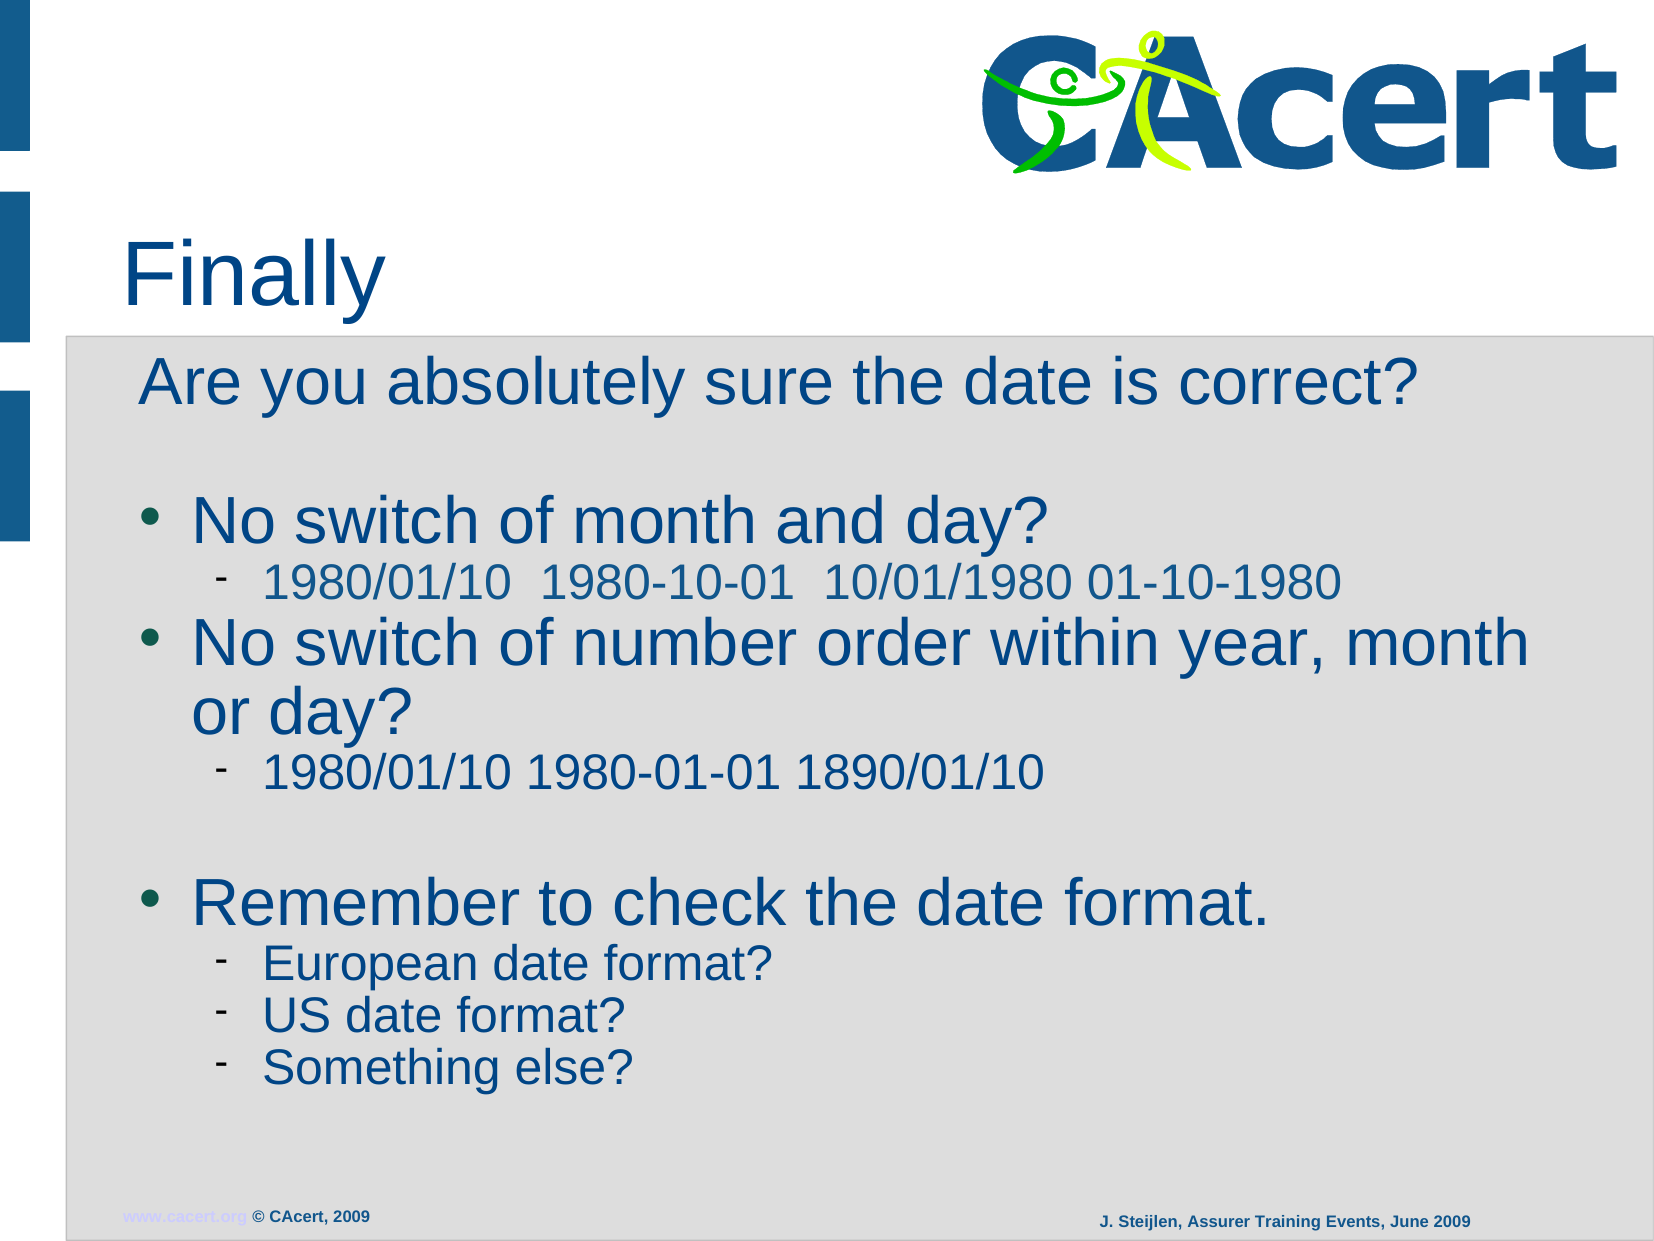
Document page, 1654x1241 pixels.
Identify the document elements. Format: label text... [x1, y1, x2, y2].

title Finally [121, 167, 1533, 326]
list Are you absolutely sure the date is correct? No switch of month and day? 1980/01/10 1980-10-01 10/01/1980 01-10-1980 No switch of number order within year, month or day? 1980/01/10 1980-01-01 1890/01/10 Remember to check the date format. European date format? US date format? Something else? [121, 344, 1533, 1182]
